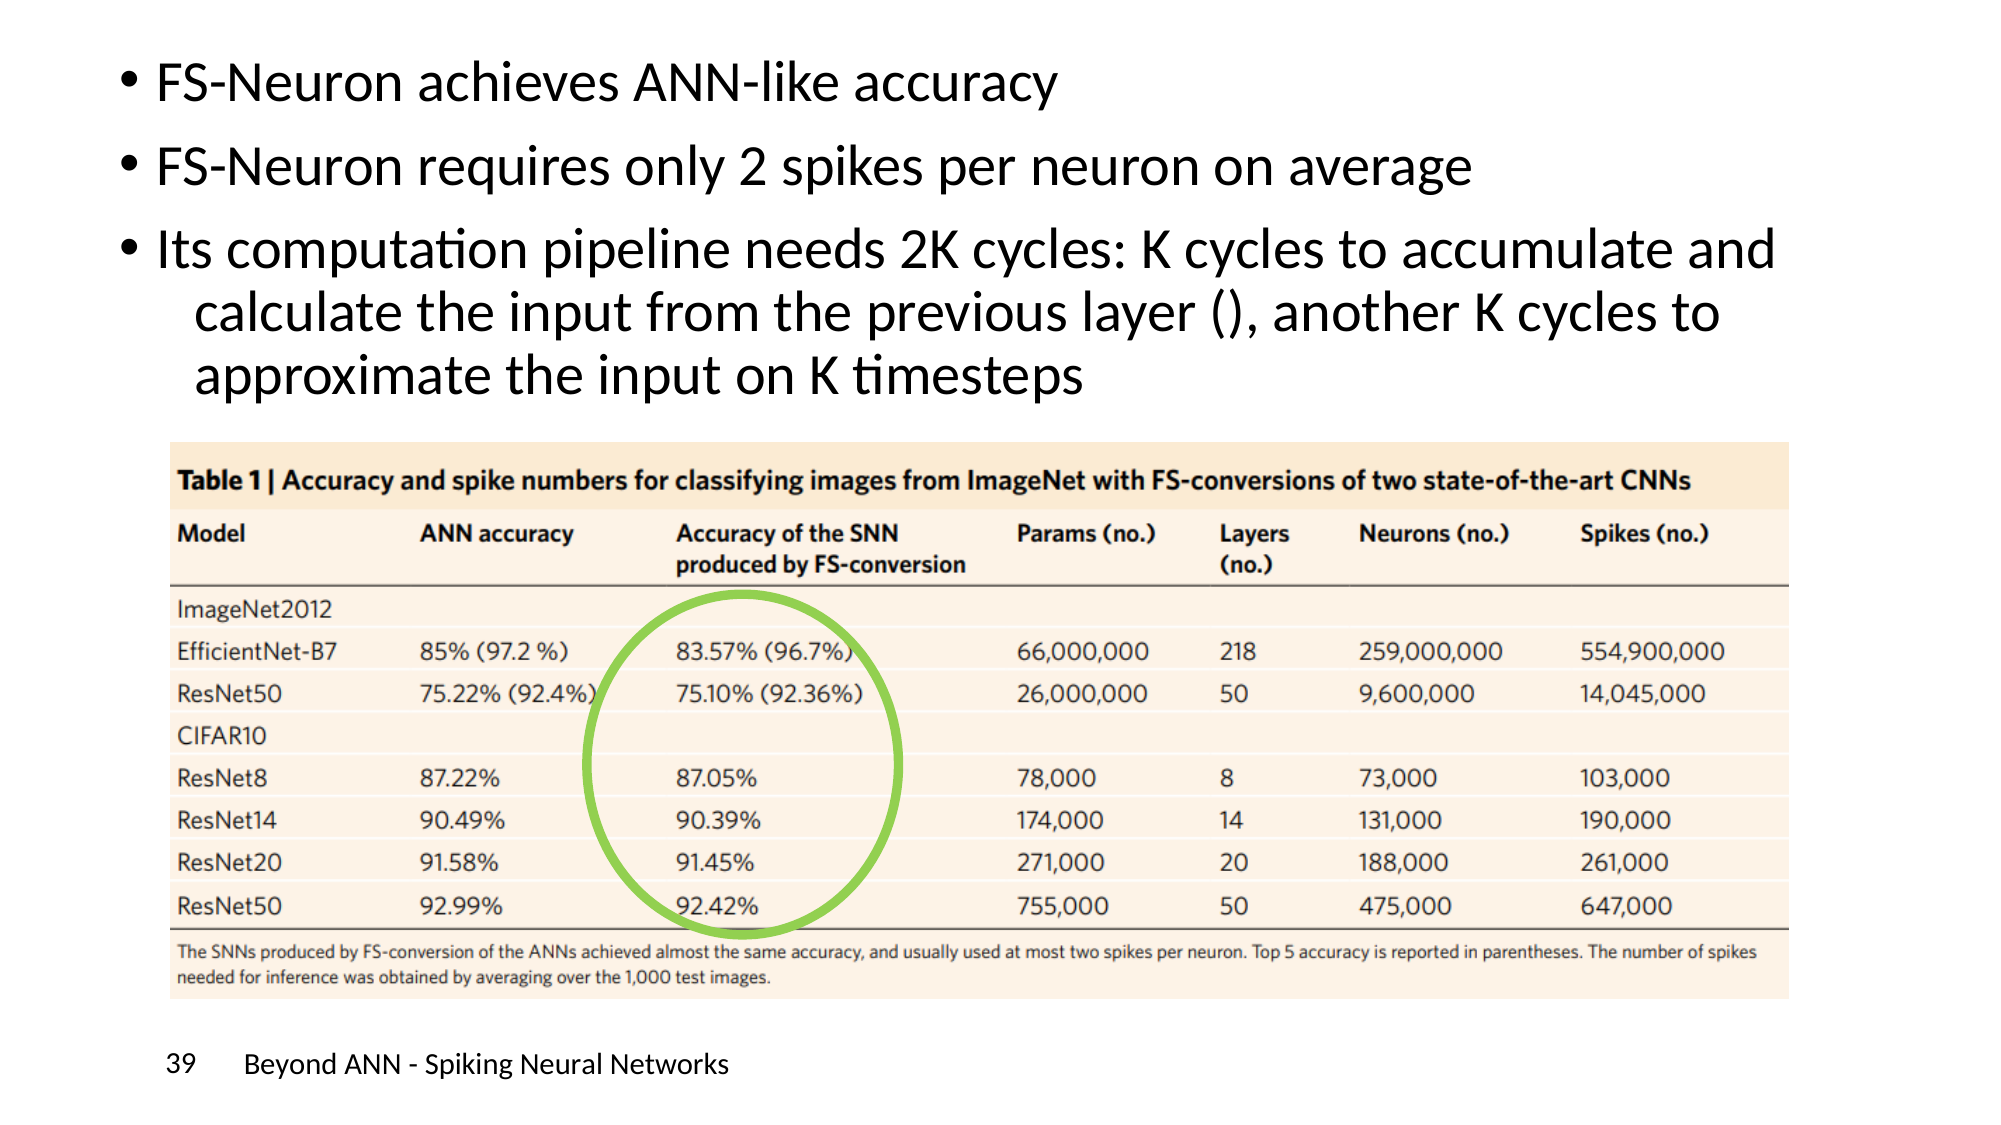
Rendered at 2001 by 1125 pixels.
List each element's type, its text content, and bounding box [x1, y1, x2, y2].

picture [170, 442, 1789, 999]
text_box [0, 999, 244, 1125]
list FS-Neuron achieves ANN-like accuracy FS-Neuron requires only 2 spikes per neuron on average Its computation pipeline needs 2K cycles: K cycles to accumulate and calculate the input from the previous layer (), another K cycles to approximate the input on K timesteps [104, 43, 1830, 457]
text_box Beyond ANN - Spiking Neural Networks [244, 999, 1785, 1125]
